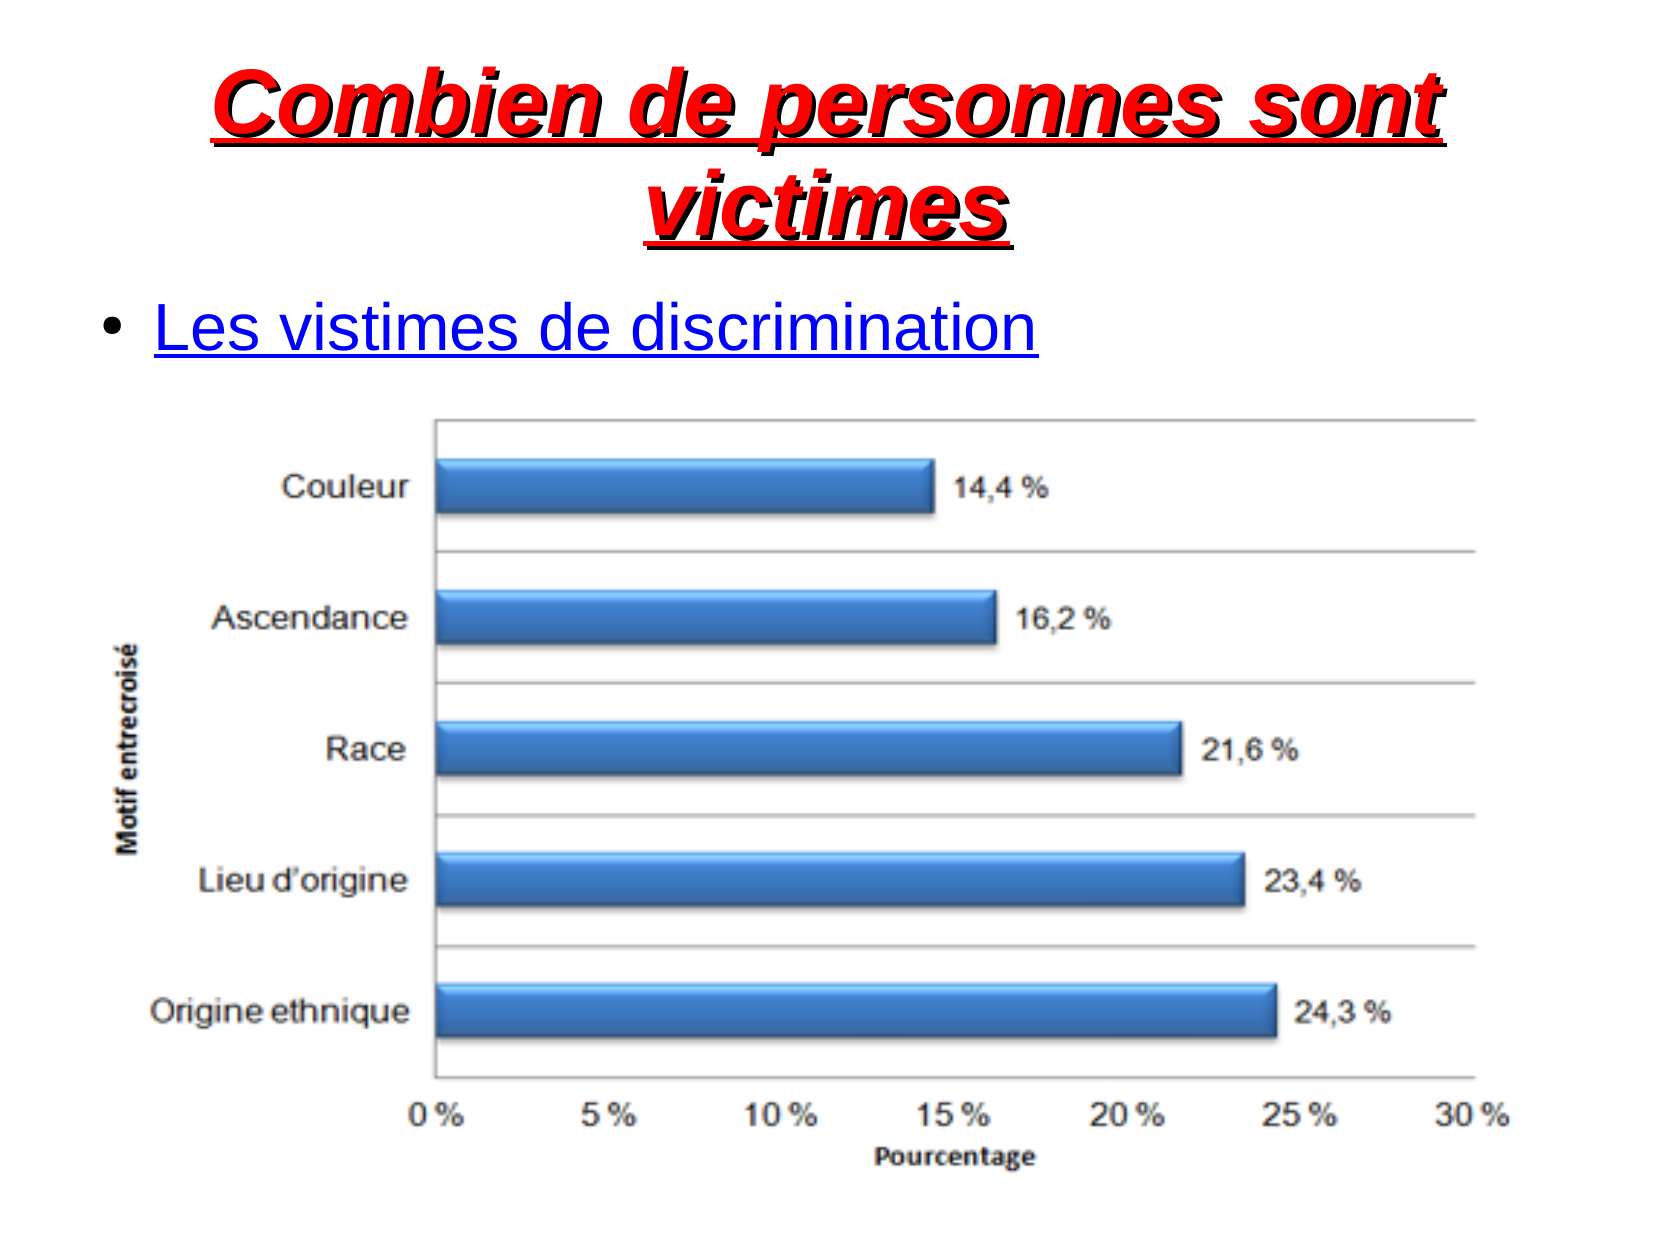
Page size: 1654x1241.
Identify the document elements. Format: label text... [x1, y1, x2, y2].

picture [88, 383, 1536, 1182]
title Combien de personnes sont victimes [82, 49, 1571, 257]
list Les vistimes de discrimination [82, 290, 1571, 1109]
